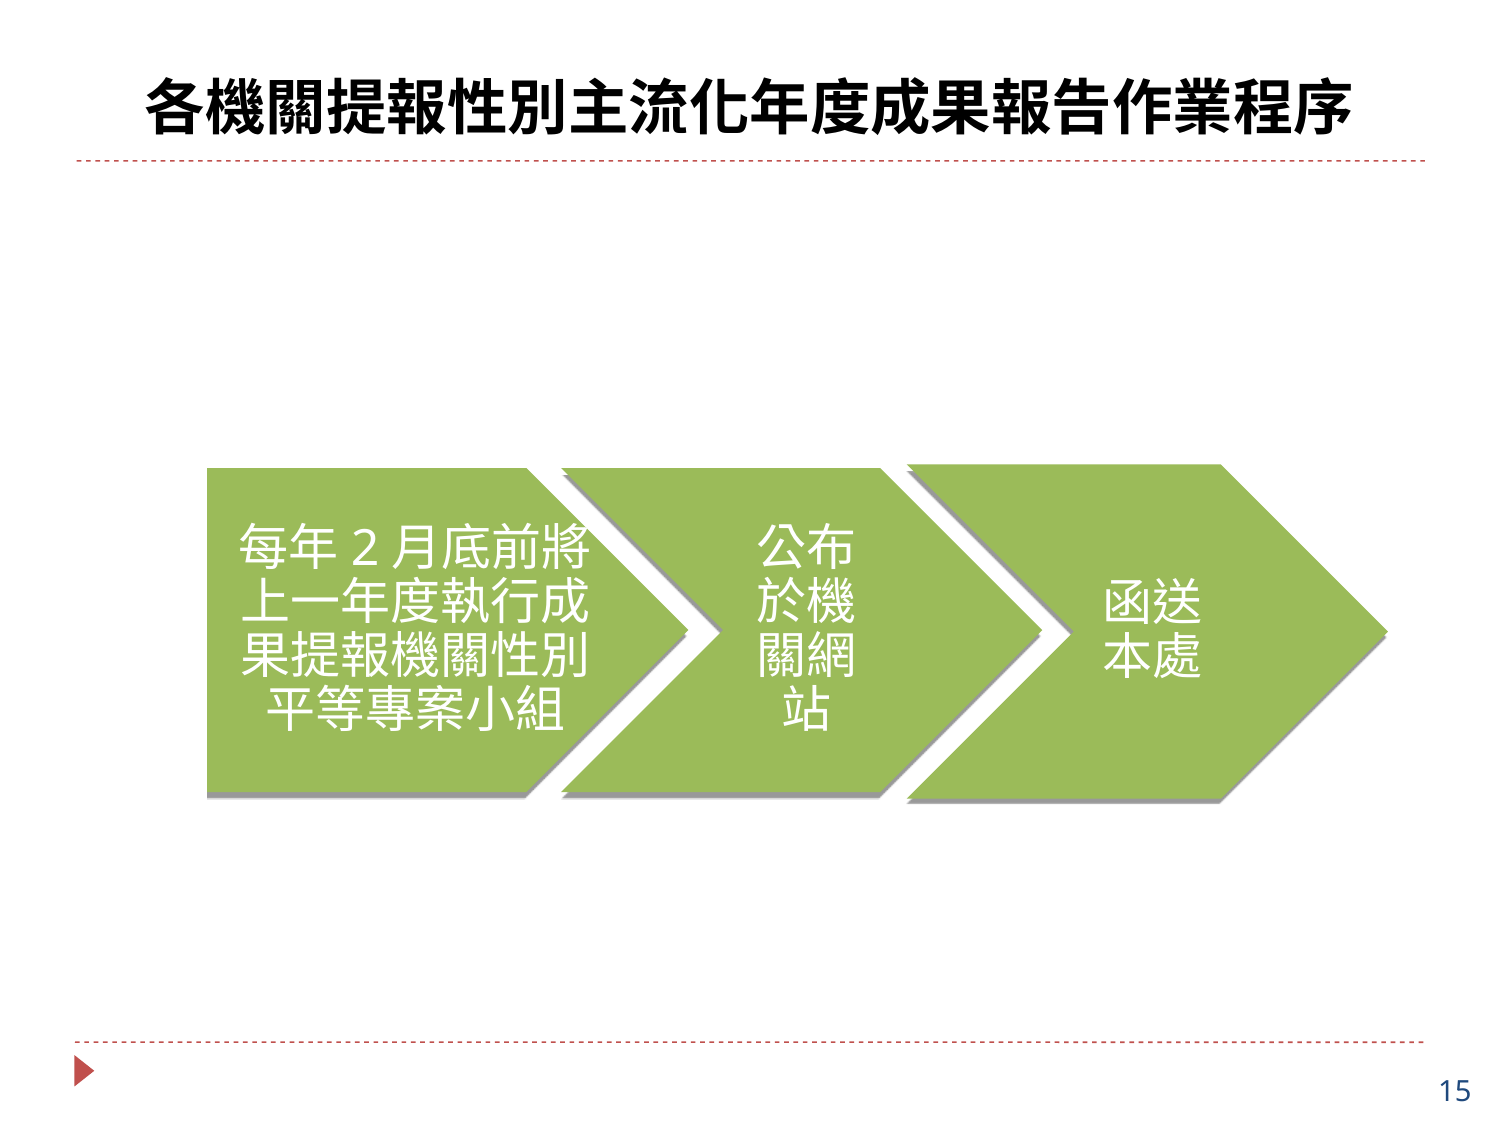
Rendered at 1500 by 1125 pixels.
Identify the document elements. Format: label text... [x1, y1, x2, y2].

text_box 公布於機關網站 [561, 468, 1043, 793]
text_box 15 [1423, 1065, 1500, 1125]
text_box 每年2月底前將上一年度執行成果提報機關性別平等專案小組 [207, 468, 689, 793]
title 各機關提報性別主流化年度成果報告作業程序 [75, 24, 1426, 150]
text_box 函送本處 [906, 464, 1388, 799]
